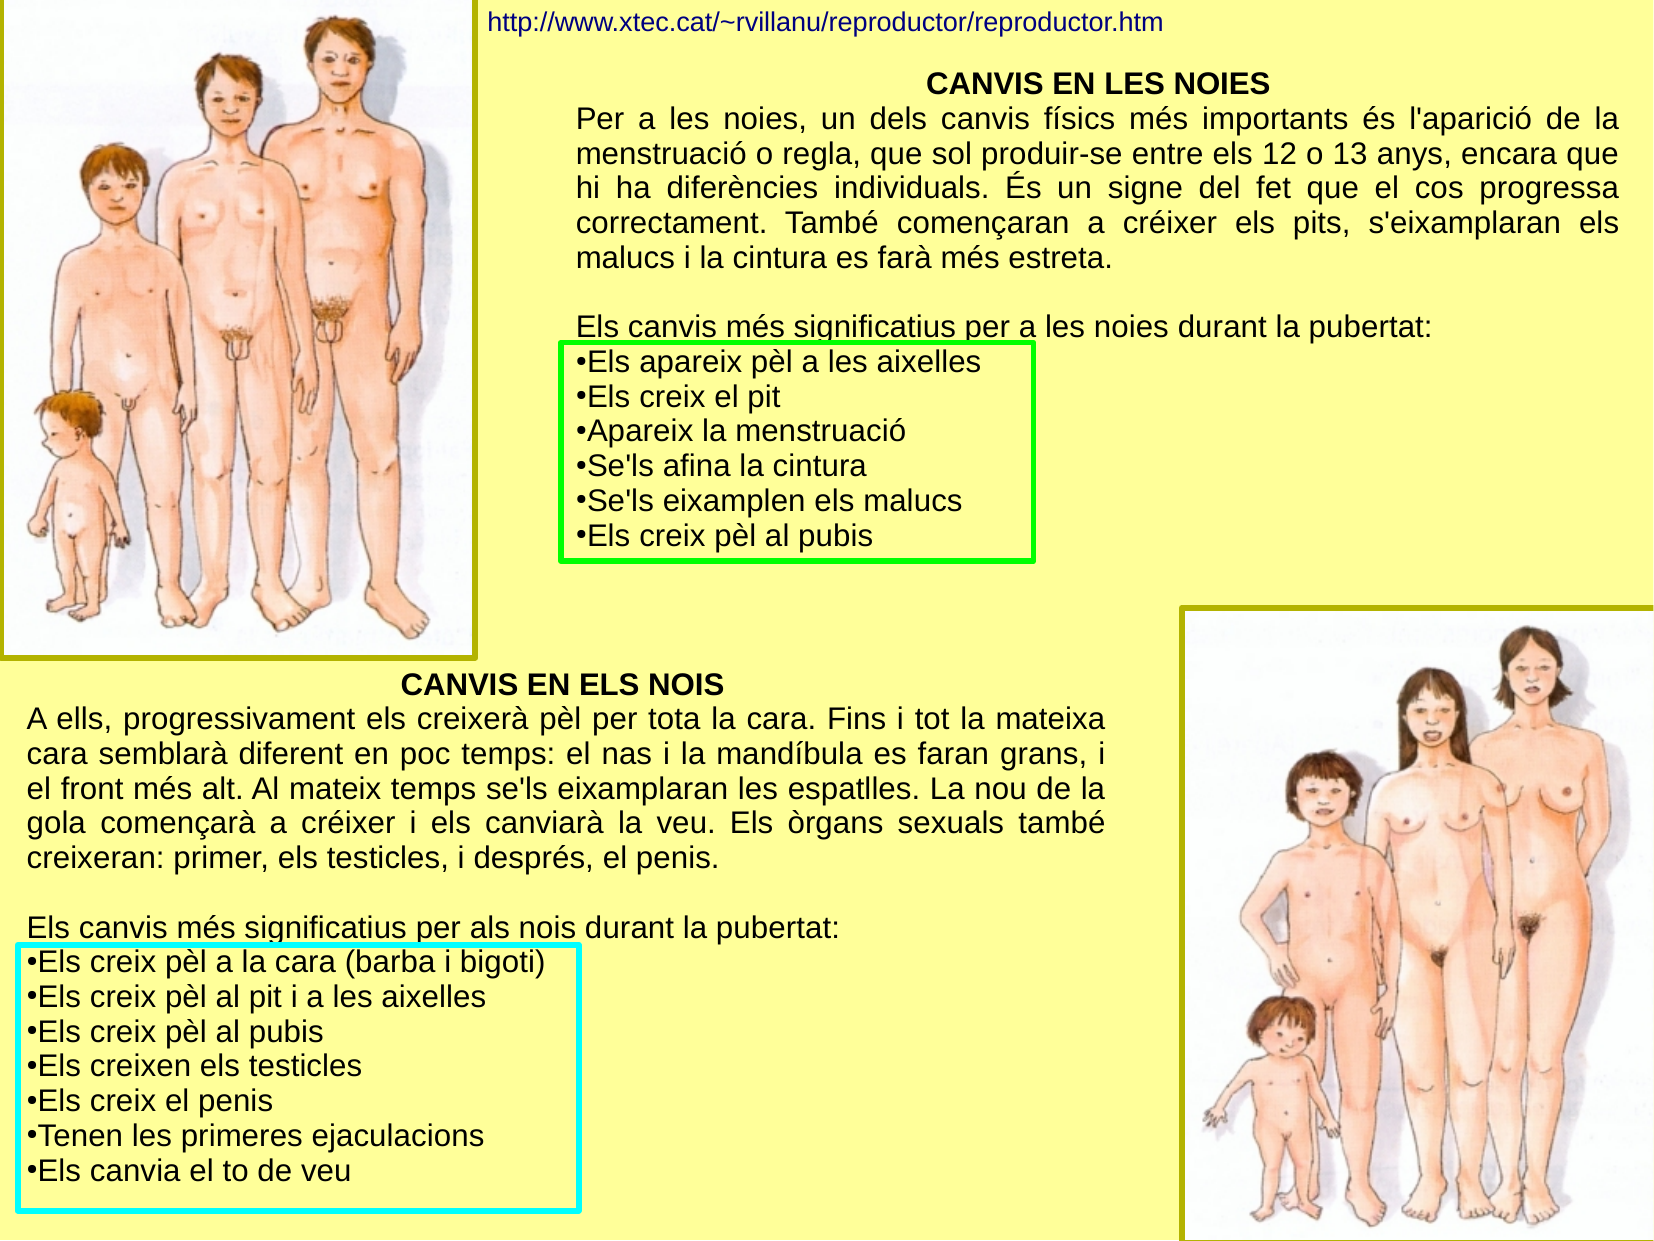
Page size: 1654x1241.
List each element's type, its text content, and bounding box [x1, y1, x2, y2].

text_box CANVIS EN LES NOIES Per a les noies, un dels canvis físics més importants és l'aparició de la menstruació o regla, que sol produir-se entre els 12 o 13 anys, encara que hi ha diferències individuals. És un signe del fet que el cos progressa correctament. També començaran a créixer els pits, s'eixamplaran els malucs i la cintura es farà més estreta. Els canvis més significatius per a les noies durant la pubertat: Els apareix pèl a les aixelles Els creix el pit Apareix la menstruació Se'ls afina la cintura Se'ls eixamplen els malucs Els creix pèl al pubis [561, 59, 1636, 562]
picture [1184, 610, 1654, 1241]
text_box http://www.xtec.cat/~rvillanu/reproductor/reproductor.htm [478, 0, 1211, 45]
picture [3, 0, 473, 655]
text_box CANVIS EN LES NOIES Per a les noies, un dels canvis físics més importants és l'aparició de la menstruació o regla, que sol produir-se entre els 12 o 13 anys, encara que hi ha diferències individuals. És un signe del fet que el cos progressa correctament. També començaran a créixer els pits, s'eixamplaran els malucs i la cintura es farà més estreta. Els canvis més significatius per a les noies durant la pubertat: Els apareix pèl a les aixelles Els creix el pit Apareix la menstruació Se'ls afina la cintura Se'ls eixamplen els malucs Els creix pèl al pubis [564, 345, 1031, 558]
text_box CANVIS EN ELS NOIS A ells, progressivament els creixerà pèl per tota la cara. Fins i tot la mateixa cara semblarà diferent en poc temps: el nas i la mandíbula es faran grans, i el front més alt. Al mateix temps se'ls eixamplaran les espatlles. La nou de la gola començarà a créixer i els canviarà la veu. Els òrgans sexuals també creixeran: primer, els testicles, i després, el penis. Els canvis més significatius per als nois durant la pubertat: Els creix pèl a la cara (barba i bigoti) Els creix pèl al pit i a les aixelles Els creix pèl al pubis Els creixen els testicles Els creix el penis Tenen les primeres ejaculacions Els canvia el to de veu [11, 659, 1123, 1235]
